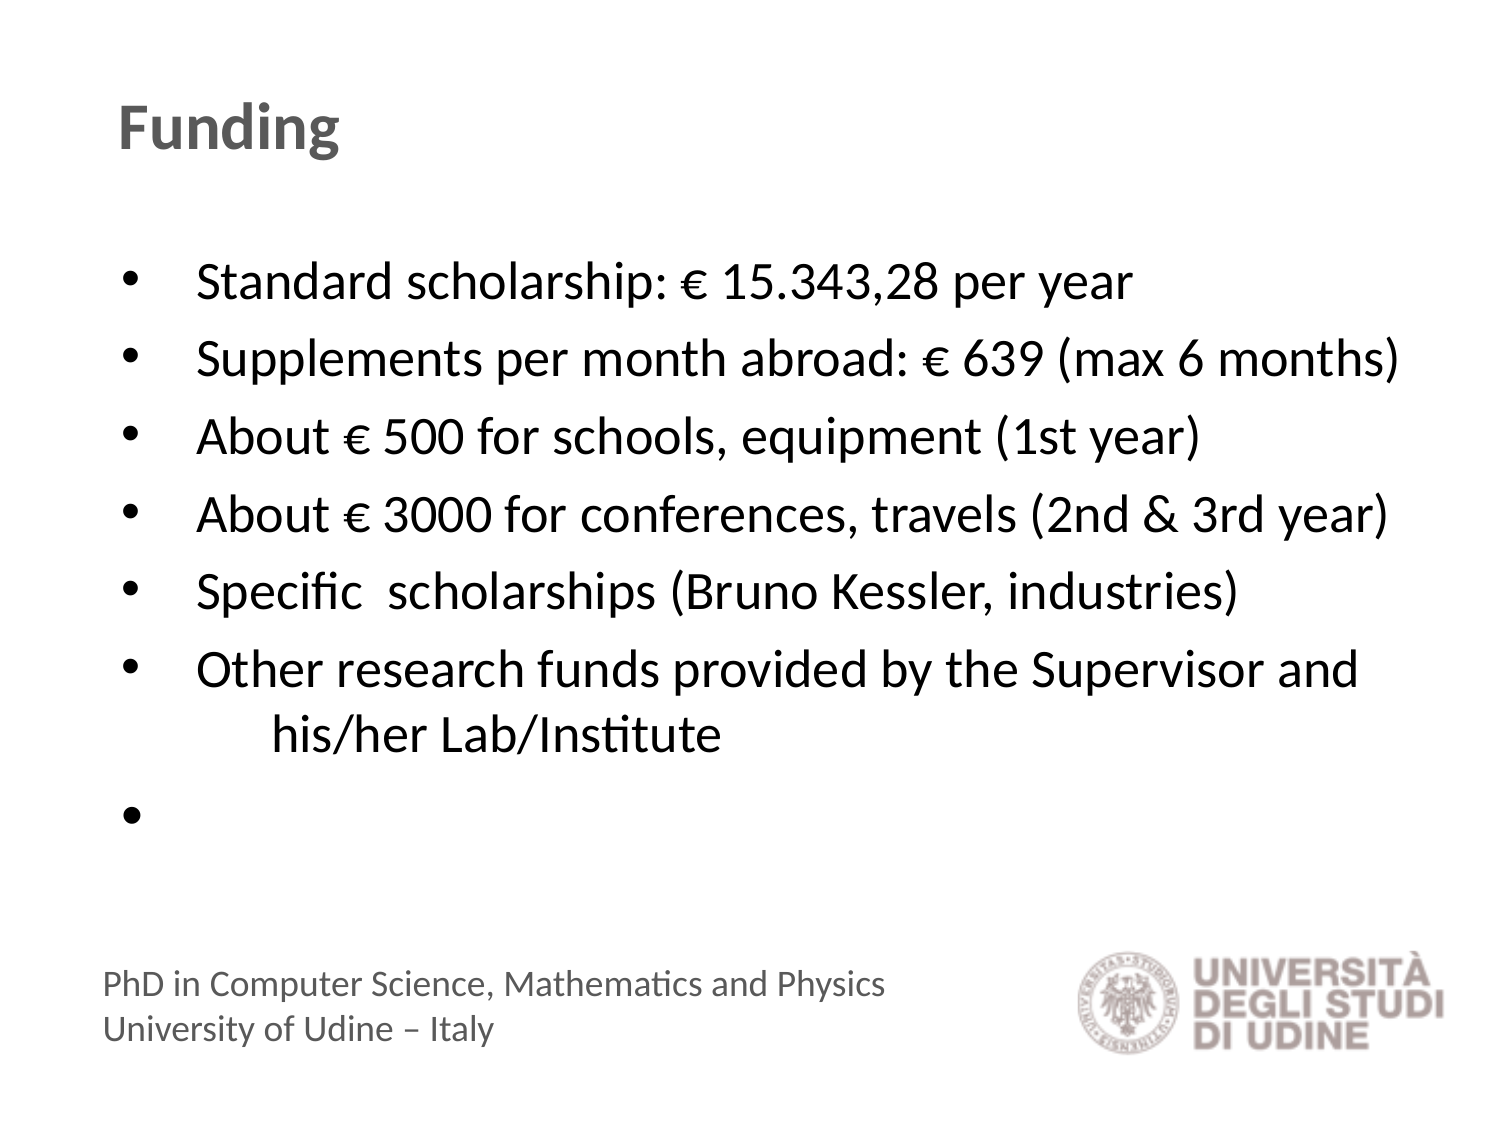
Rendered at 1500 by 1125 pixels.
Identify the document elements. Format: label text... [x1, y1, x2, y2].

picture [1076, 950, 1447, 1058]
title PhD in Computer Science, Mathematics and Physics University of Udine – Italy [87, 928, 938, 1079]
text_box Funding [103, 75, 1379, 188]
subtitle Standard scholarship: € 15.343,28 per year Supplements per month abroad: € 639 (max 6 months) About € 500 for schools, equipment (1st year) About € 3000 for conferences, travels (2nd & 3rd year) Specific scholarships (Bruno Kessler, industries) Other research funds provided by the Supervisor and his/her Lab/Institute [106, 237, 1426, 838]
